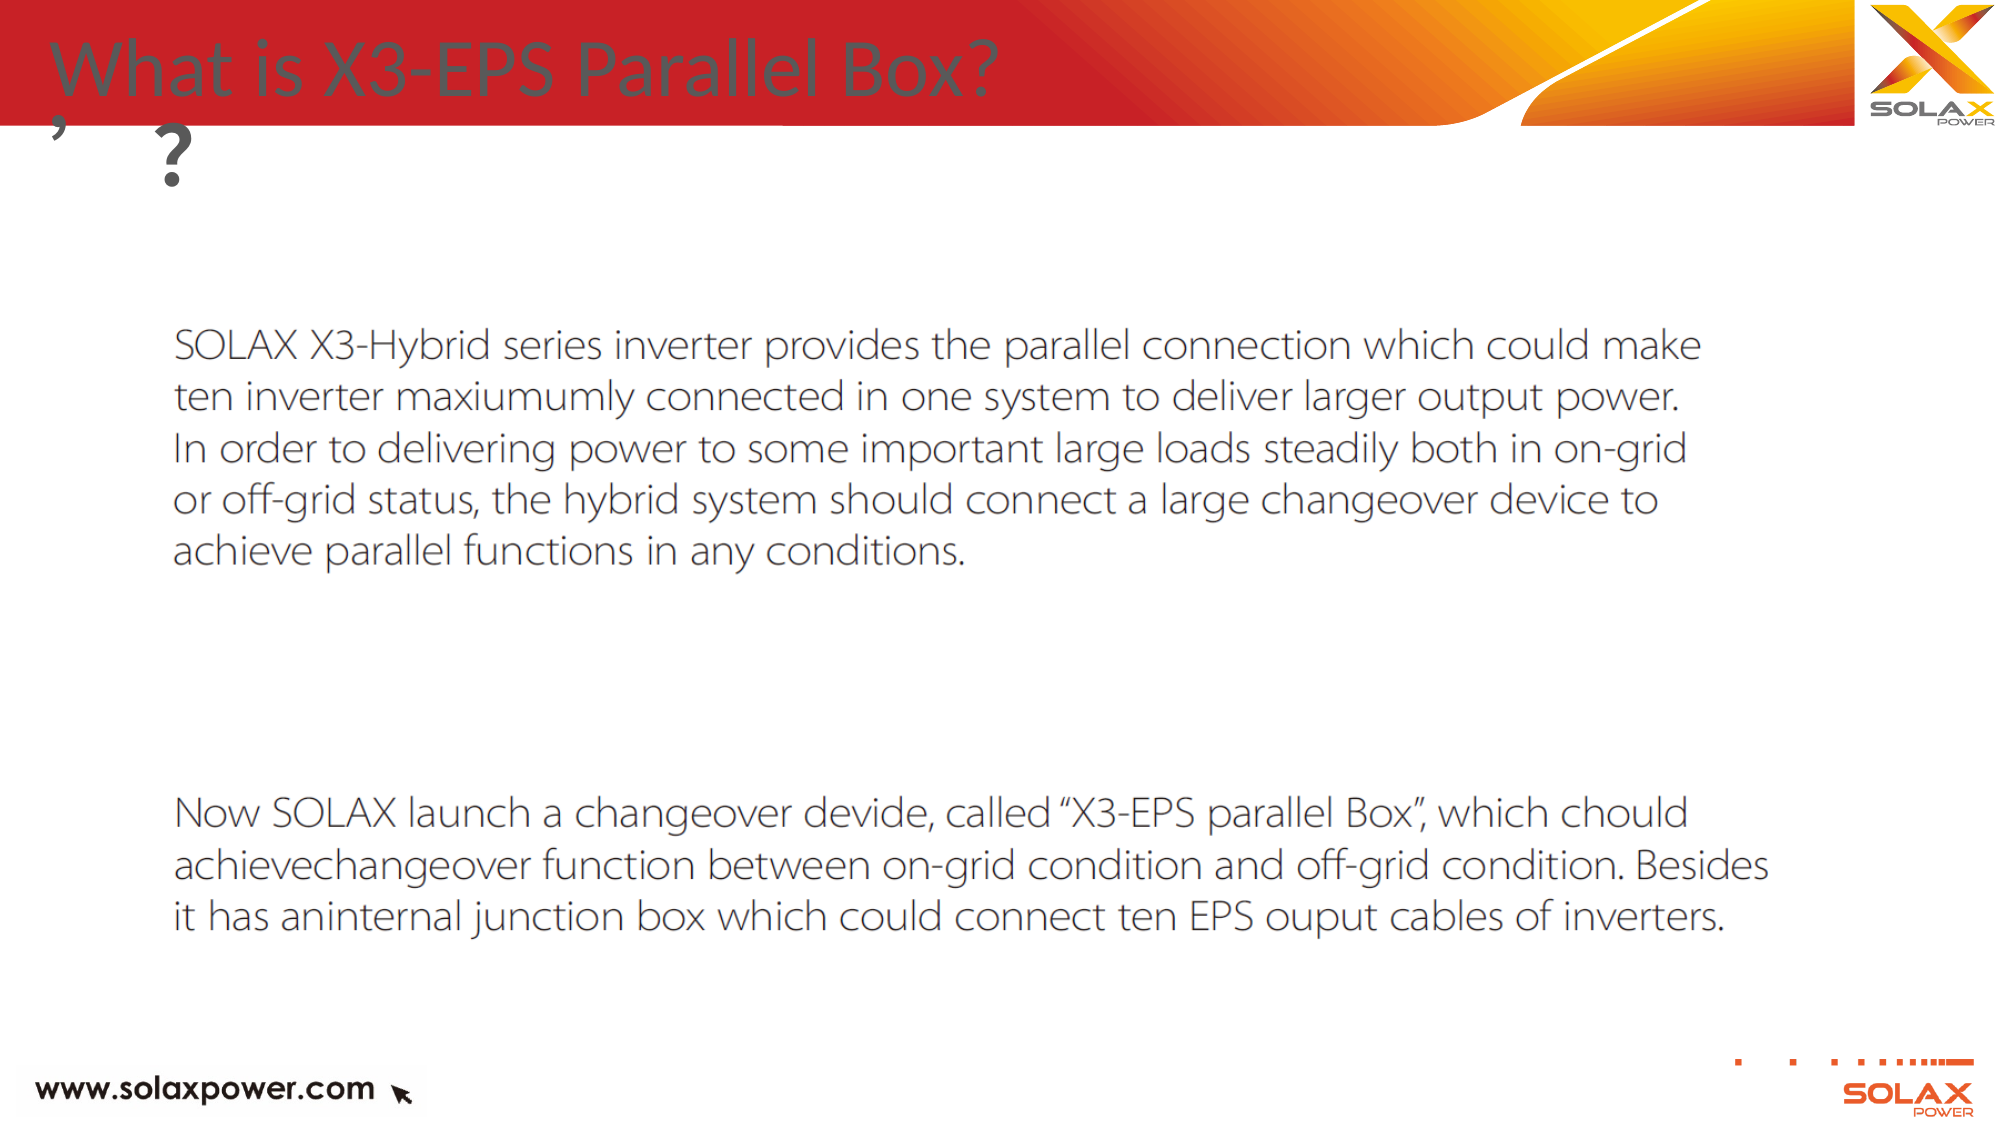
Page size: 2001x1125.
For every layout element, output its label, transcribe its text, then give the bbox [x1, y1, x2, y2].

picture [16, 1065, 427, 1117]
picture [1870, 4, 1996, 126]
text_box What is X3-EPS Parallel Box? ’？ [34, 16, 1524, 130]
picture [86, 289, 1820, 968]
picture [1735, 1059, 1974, 1117]
picture [0, 0, 1855, 126]
